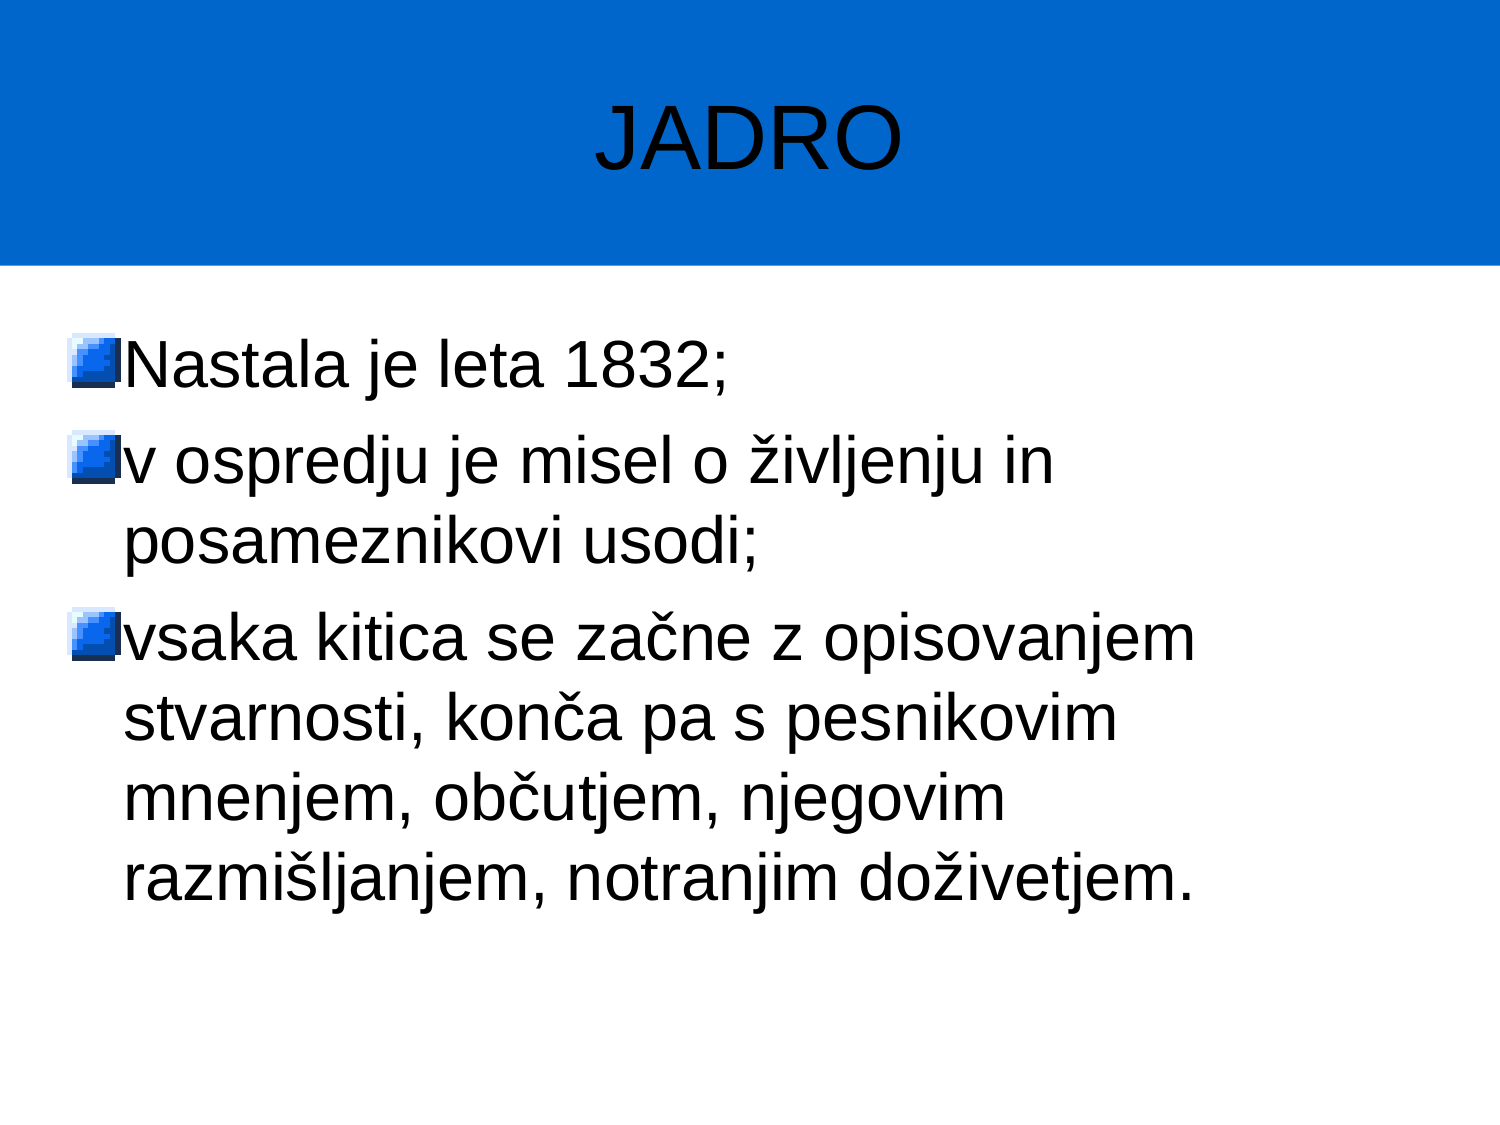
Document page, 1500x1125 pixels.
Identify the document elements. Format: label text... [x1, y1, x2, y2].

list Nastala je leta 1832; v ospredju je misel o življenju in posameznikovi usodi; vsaka kitica se začne z opisovanjem stvarnosti, konča pa s pesnikovim mnenjem, občutjem, njegovim razmišljanjem, notranjim doživetjem. [67, 320, 1418, 1063]
title JADRO [0, 0, 1500, 266]
